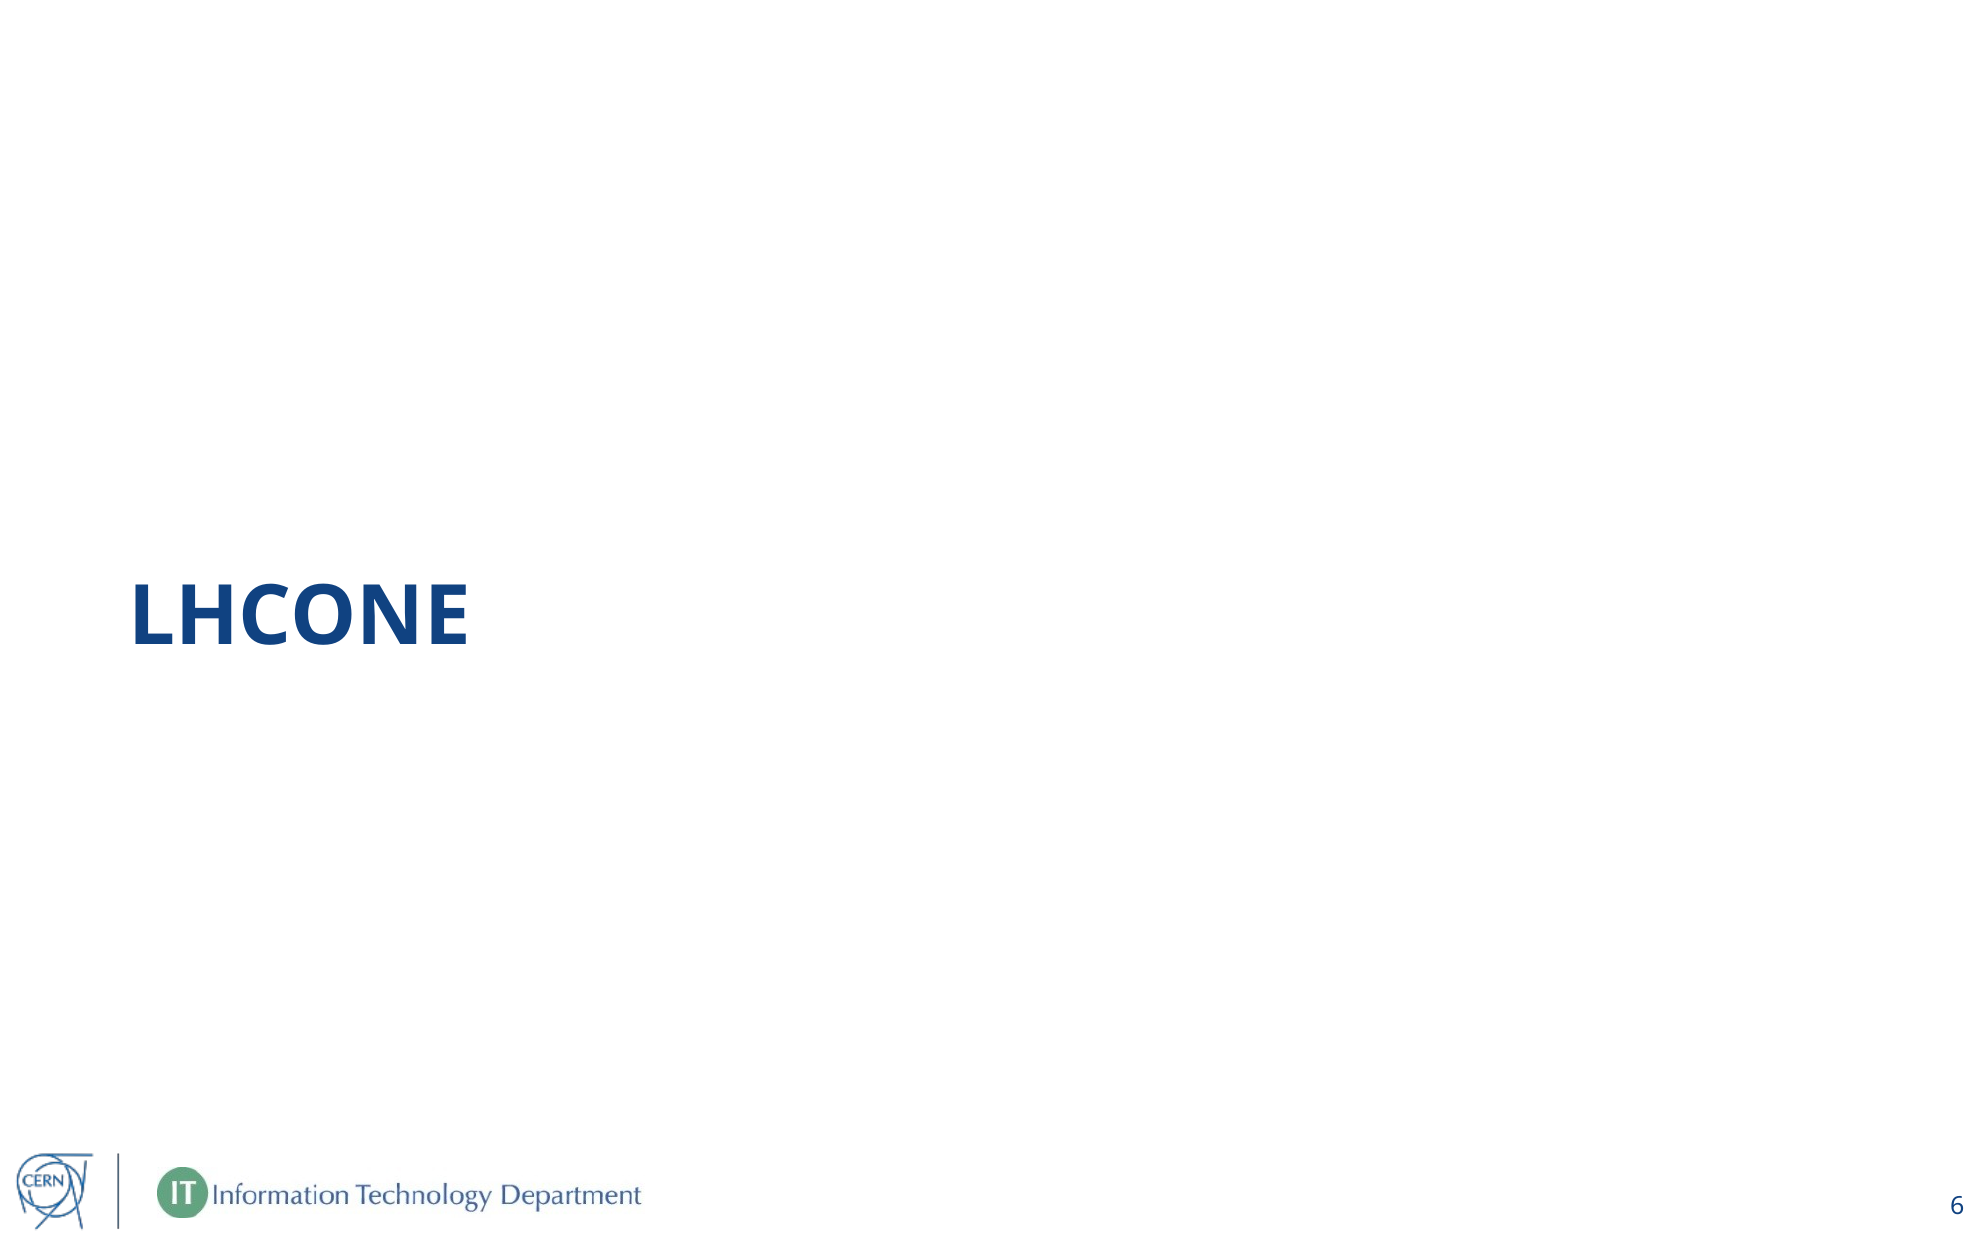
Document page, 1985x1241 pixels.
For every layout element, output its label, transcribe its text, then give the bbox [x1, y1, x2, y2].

picture [16, 1188, 64, 1236]
picture [38, 1207, 55, 1215]
picture [157, 1167, 948, 1218]
title LHCONE [128, 522, 1890, 703]
picture [19, 1188, 64, 1207]
picture [51, 1200, 64, 1215]
